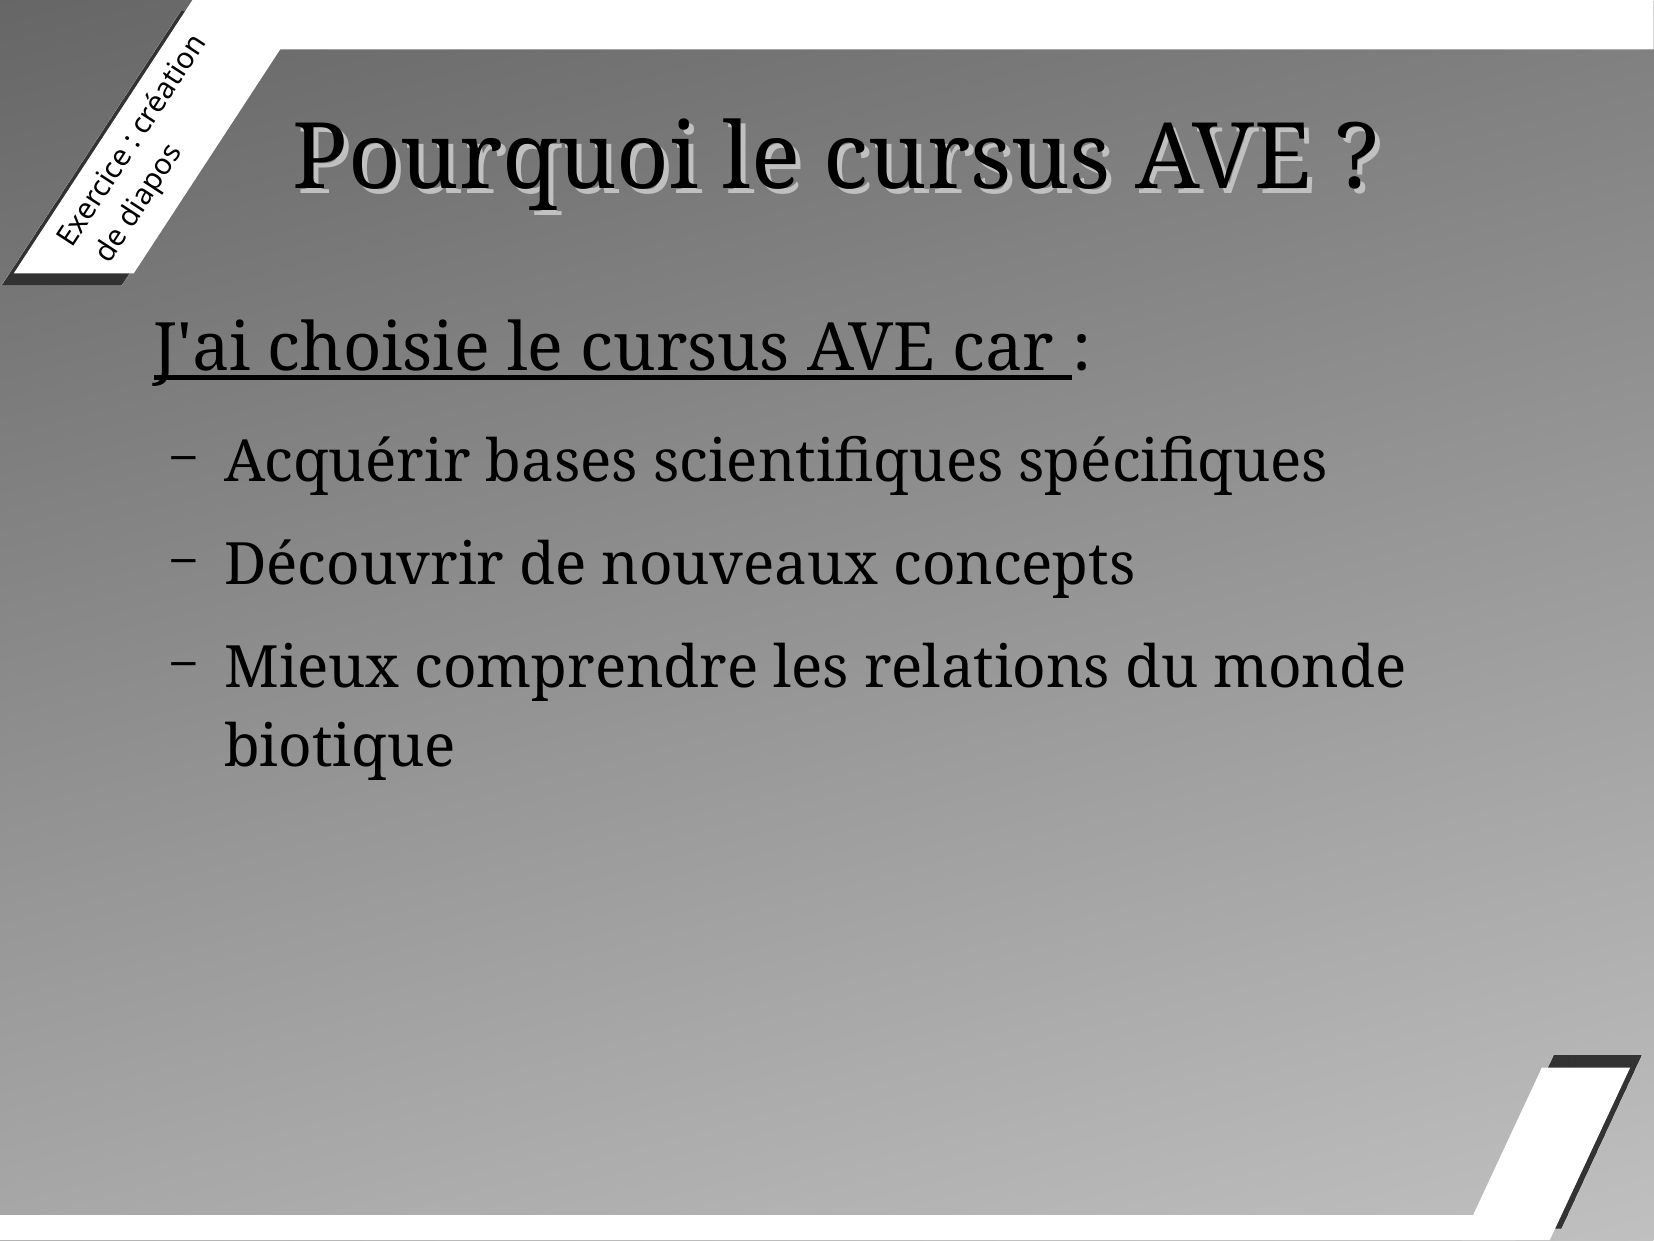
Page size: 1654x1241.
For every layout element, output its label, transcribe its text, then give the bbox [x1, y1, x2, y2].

title Pourquoi le cursus AVE ? [282, 49, 1391, 257]
list J'ai choisie le cursus AVE car : Acquérir bases scientifiques spécifiques Découvrir de nouveaux concepts Mieux comprendre les relations du monde biotique [82, 298, 1558, 1130]
